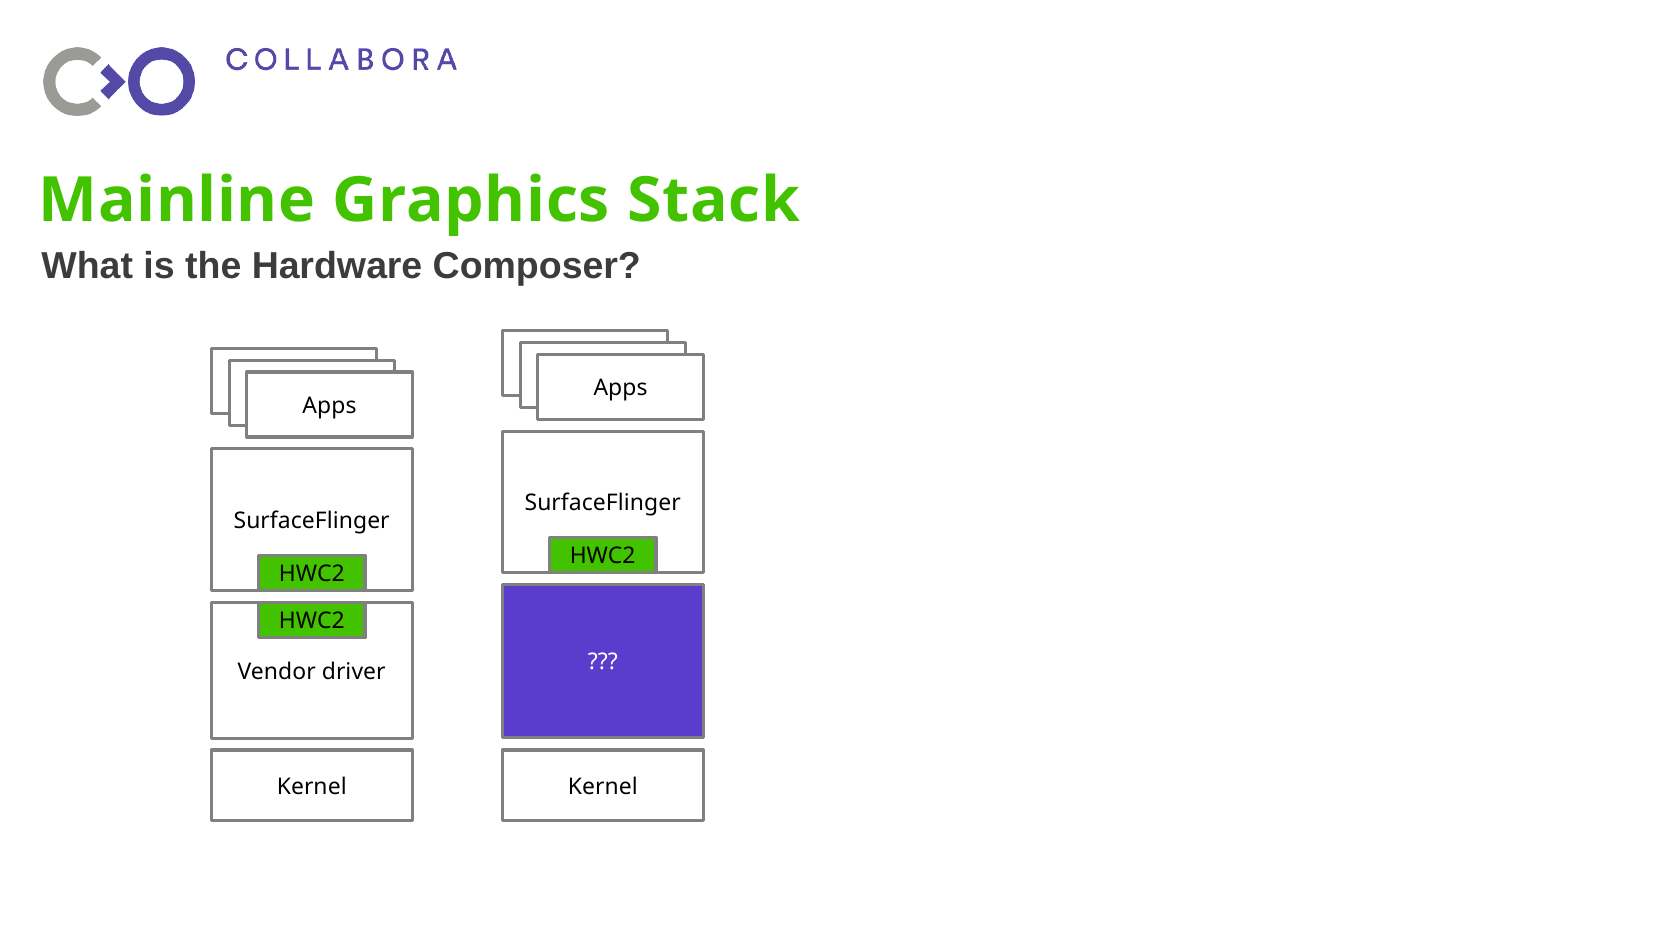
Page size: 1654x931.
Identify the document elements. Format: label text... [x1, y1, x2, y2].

picture [43, 47, 457, 116]
text_box Vendor driver [211, 602, 413, 739]
title Mainline Graphics Stack [38, 159, 1614, 216]
text_box HWC2 [258, 555, 366, 591]
text_box HWC2 [549, 537, 657, 573]
text_box What is the Hardware Composer? [41, 240, 1614, 290]
text_box Apps [246, 372, 413, 438]
text_box Apps [537, 354, 704, 420]
text_box HWC2 [258, 602, 366, 638]
text_box Kernel [502, 750, 704, 821]
text_box [502, 330, 686, 408]
text_box ??? [502, 584, 704, 738]
text_box SurfaceFlinger [211, 448, 413, 591]
text_box SurfaceFlinger [502, 431, 704, 573]
text_box [211, 348, 395, 426]
text_box Kernel [211, 750, 413, 821]
